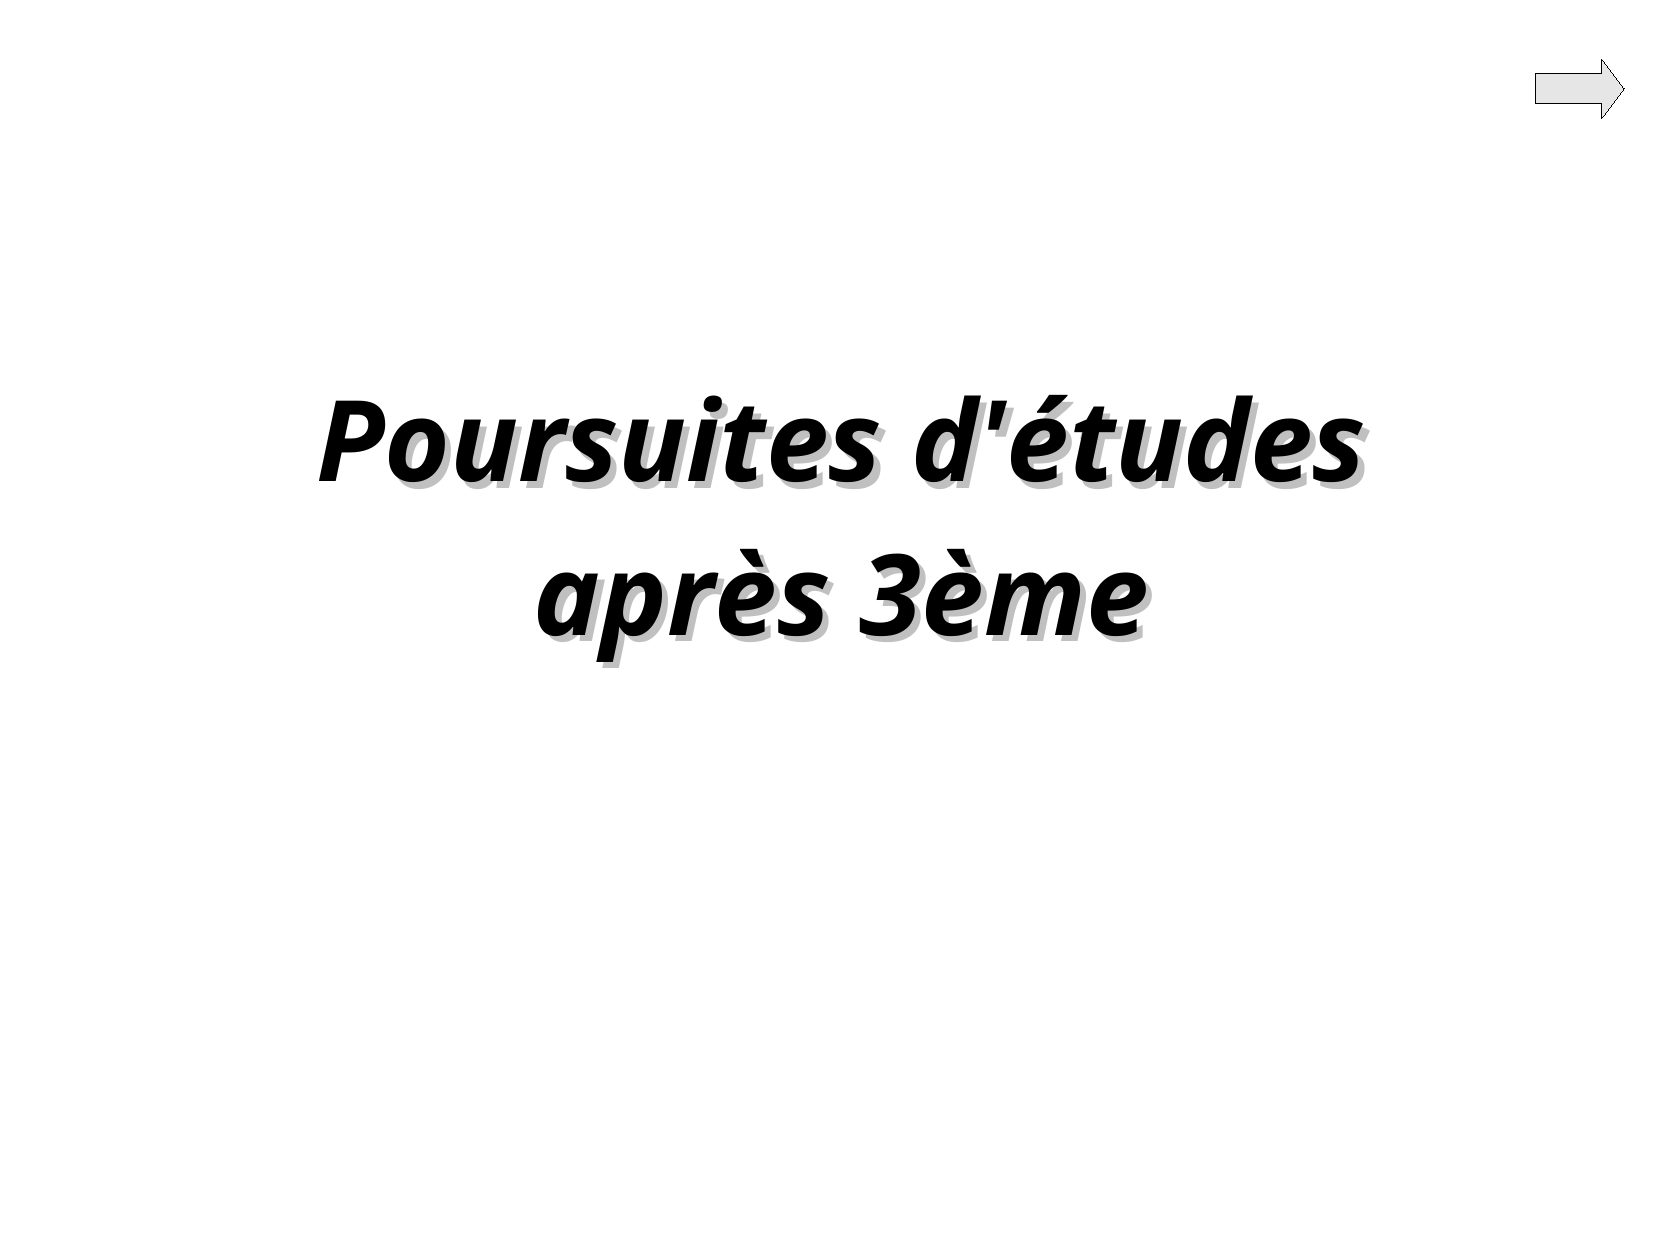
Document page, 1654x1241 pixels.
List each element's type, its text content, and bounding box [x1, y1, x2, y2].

text_box Poursuites d'études après 3ème [265, 354, 1418, 683]
text_box [1535, 59, 1625, 119]
